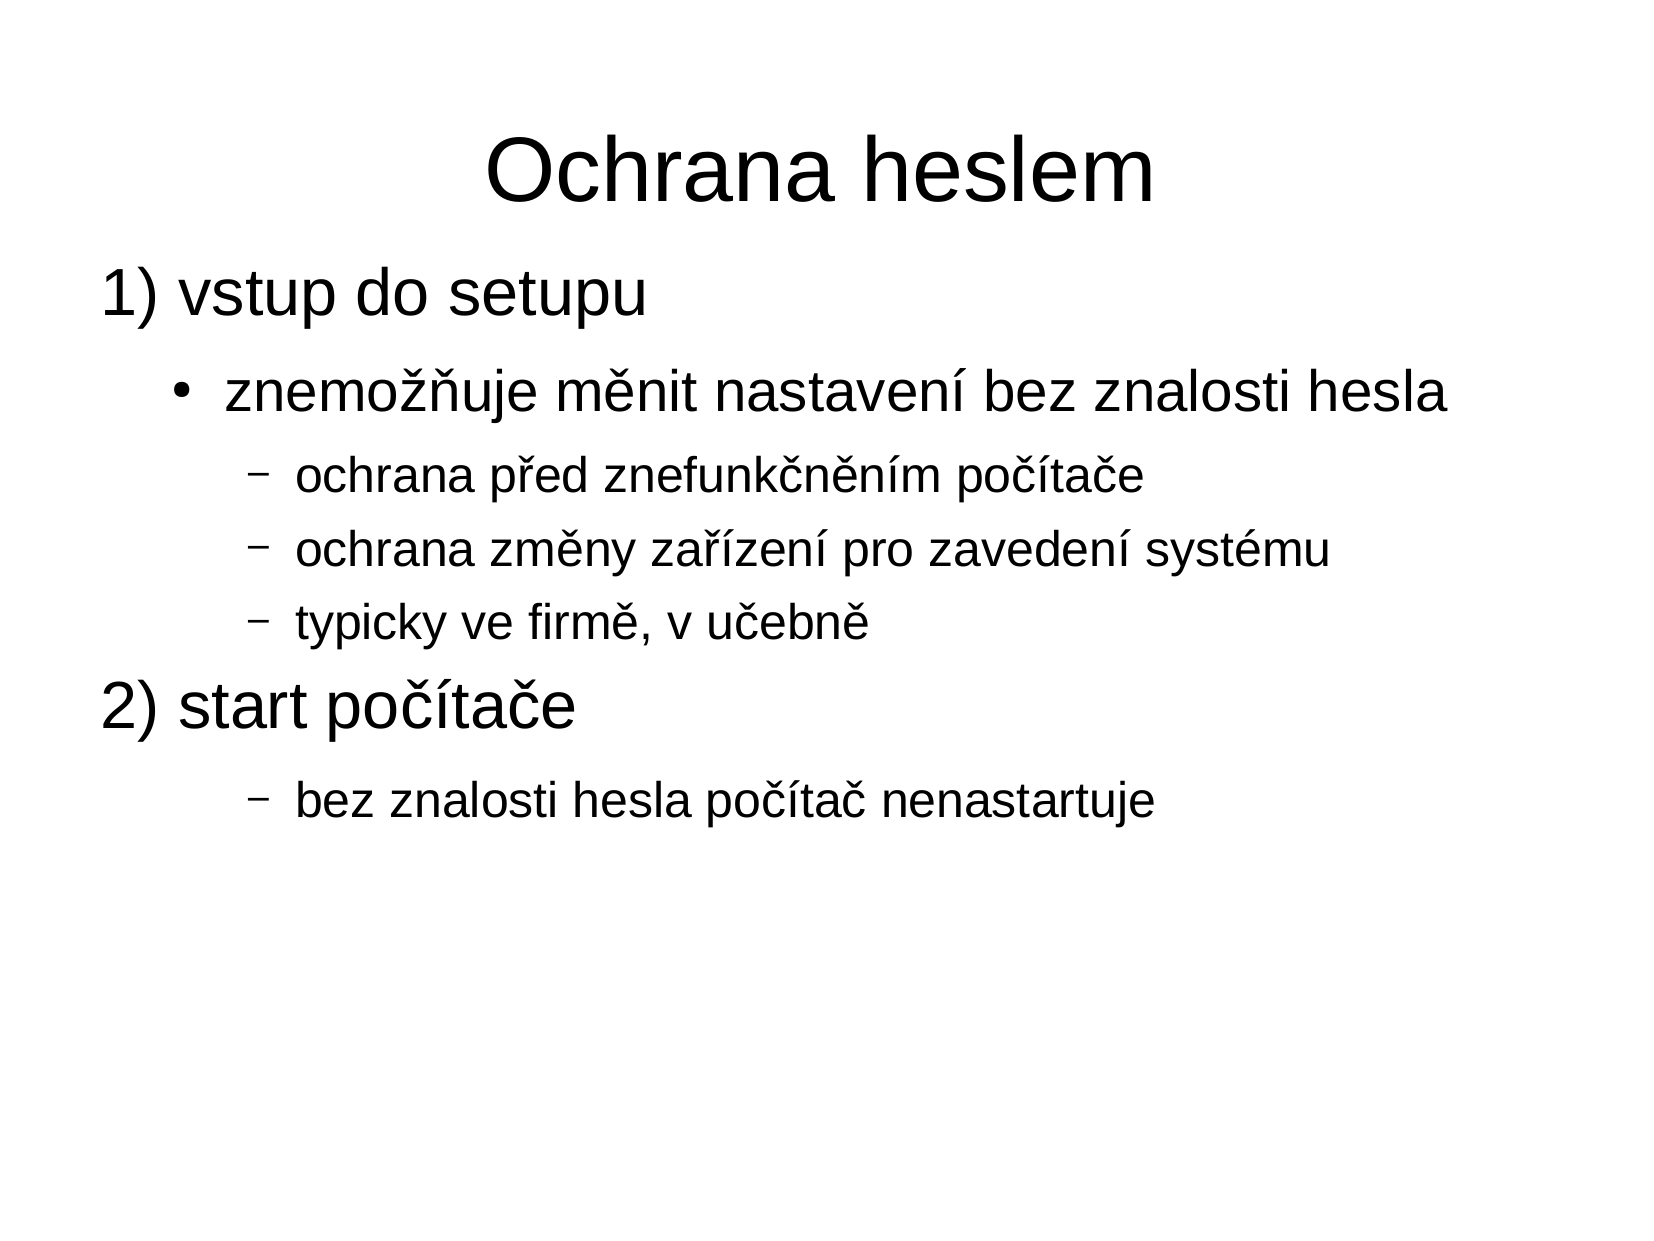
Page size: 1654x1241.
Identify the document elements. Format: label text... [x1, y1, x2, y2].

title Ochrana heslem [76, 73, 1565, 266]
list vstup do setupu znemožňuje měnit nastavení bez znalosti hesla ochrana před znefunkčněním počítače ochrana změny zařízení pro zavedení systému typicky ve firmě, v učebně start počítače bez znalosti hesla počítač nenastartuje [82, 254, 1571, 1059]
